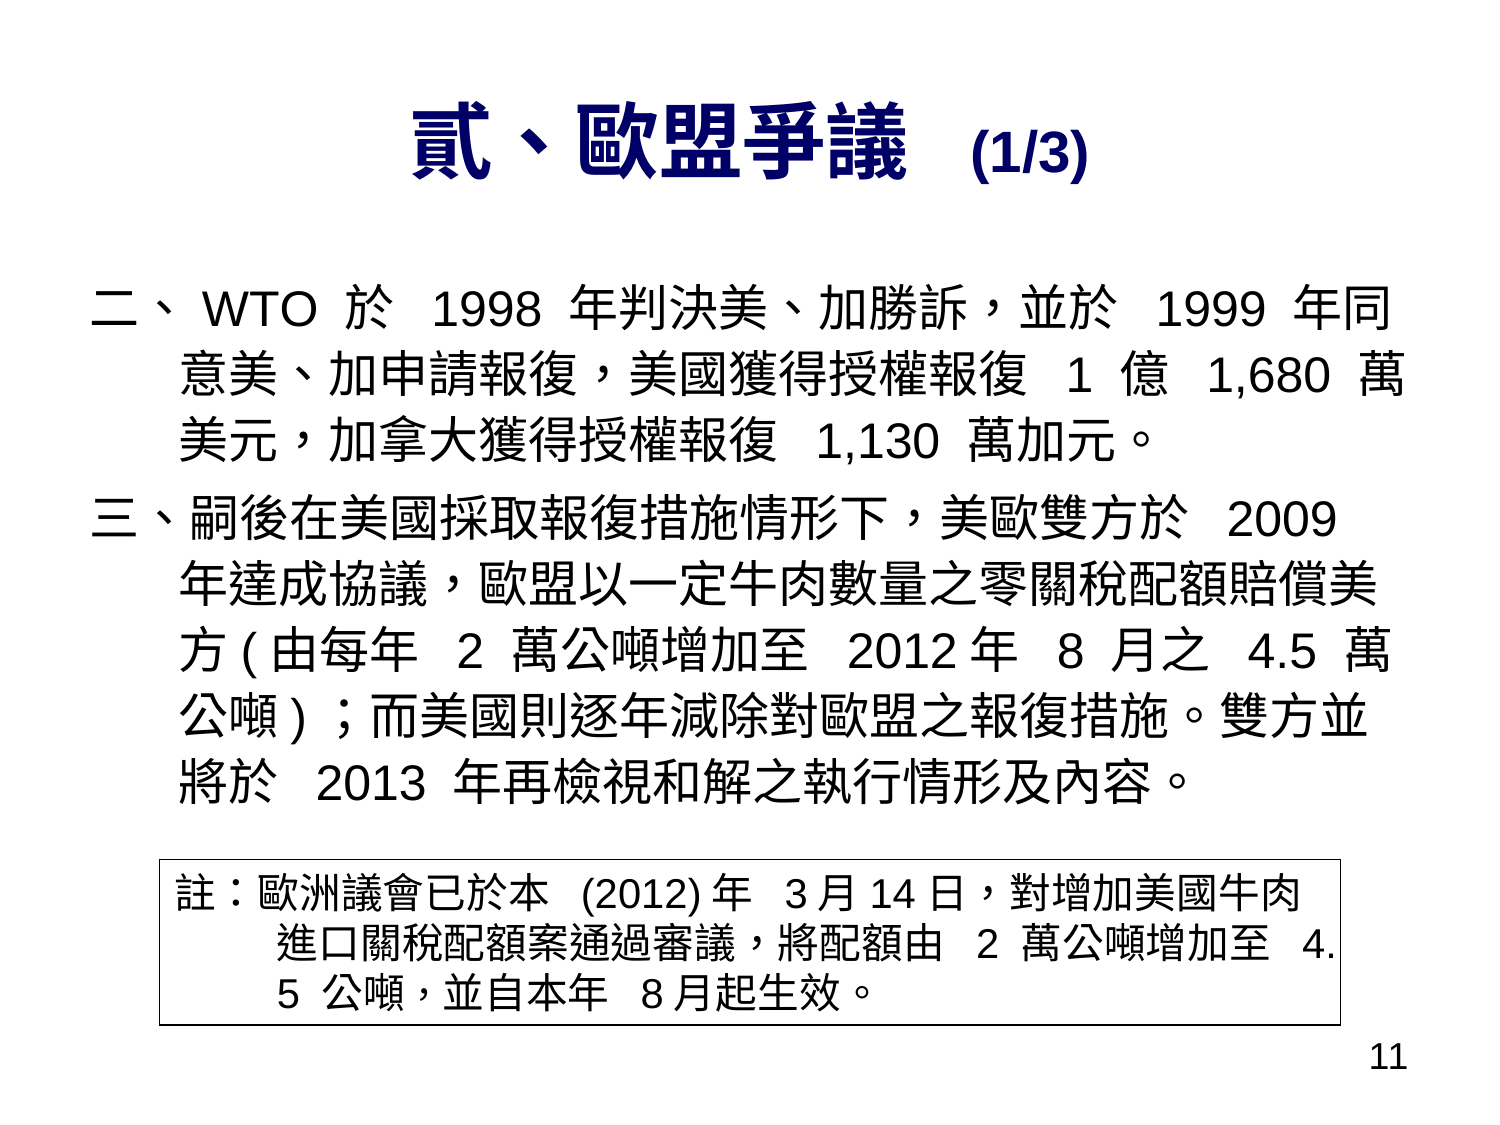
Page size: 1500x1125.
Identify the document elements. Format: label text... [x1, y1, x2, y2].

title 貳、歐盟爭議 (1/3) [75, 45, 1426, 233]
text_box 註：歐洲議會已於本 (2012)年 3月14日，對增加美國牛肉進口關稅配額案通過審議，將配額由 2 萬公噸增加至 4.5 公噸，並自本年 8月起生效。 [159, 859, 1341, 1025]
list 二、WTO 於 1998 年判決美、加勝訴，並於 1999 年同意美、加申請報復，美國獲得授權報復 1 億 1,680 萬美元，加拿大獲得授權報復 1,130 萬加元。 三、嗣後在美國採取報復措施情形下，美歐雙方於 2009 年達成協議，歐盟以一定牛肉數量之零關稅配額賠償美方(由每年 2 萬公噸增加至 2012年 8 月之 4.5 萬公噸)；而美國則逐年減除對歐盟之報復措施。雙方並將於 2013 年再檢視和解之執行情形及內容。 [75, 262, 1426, 847]
